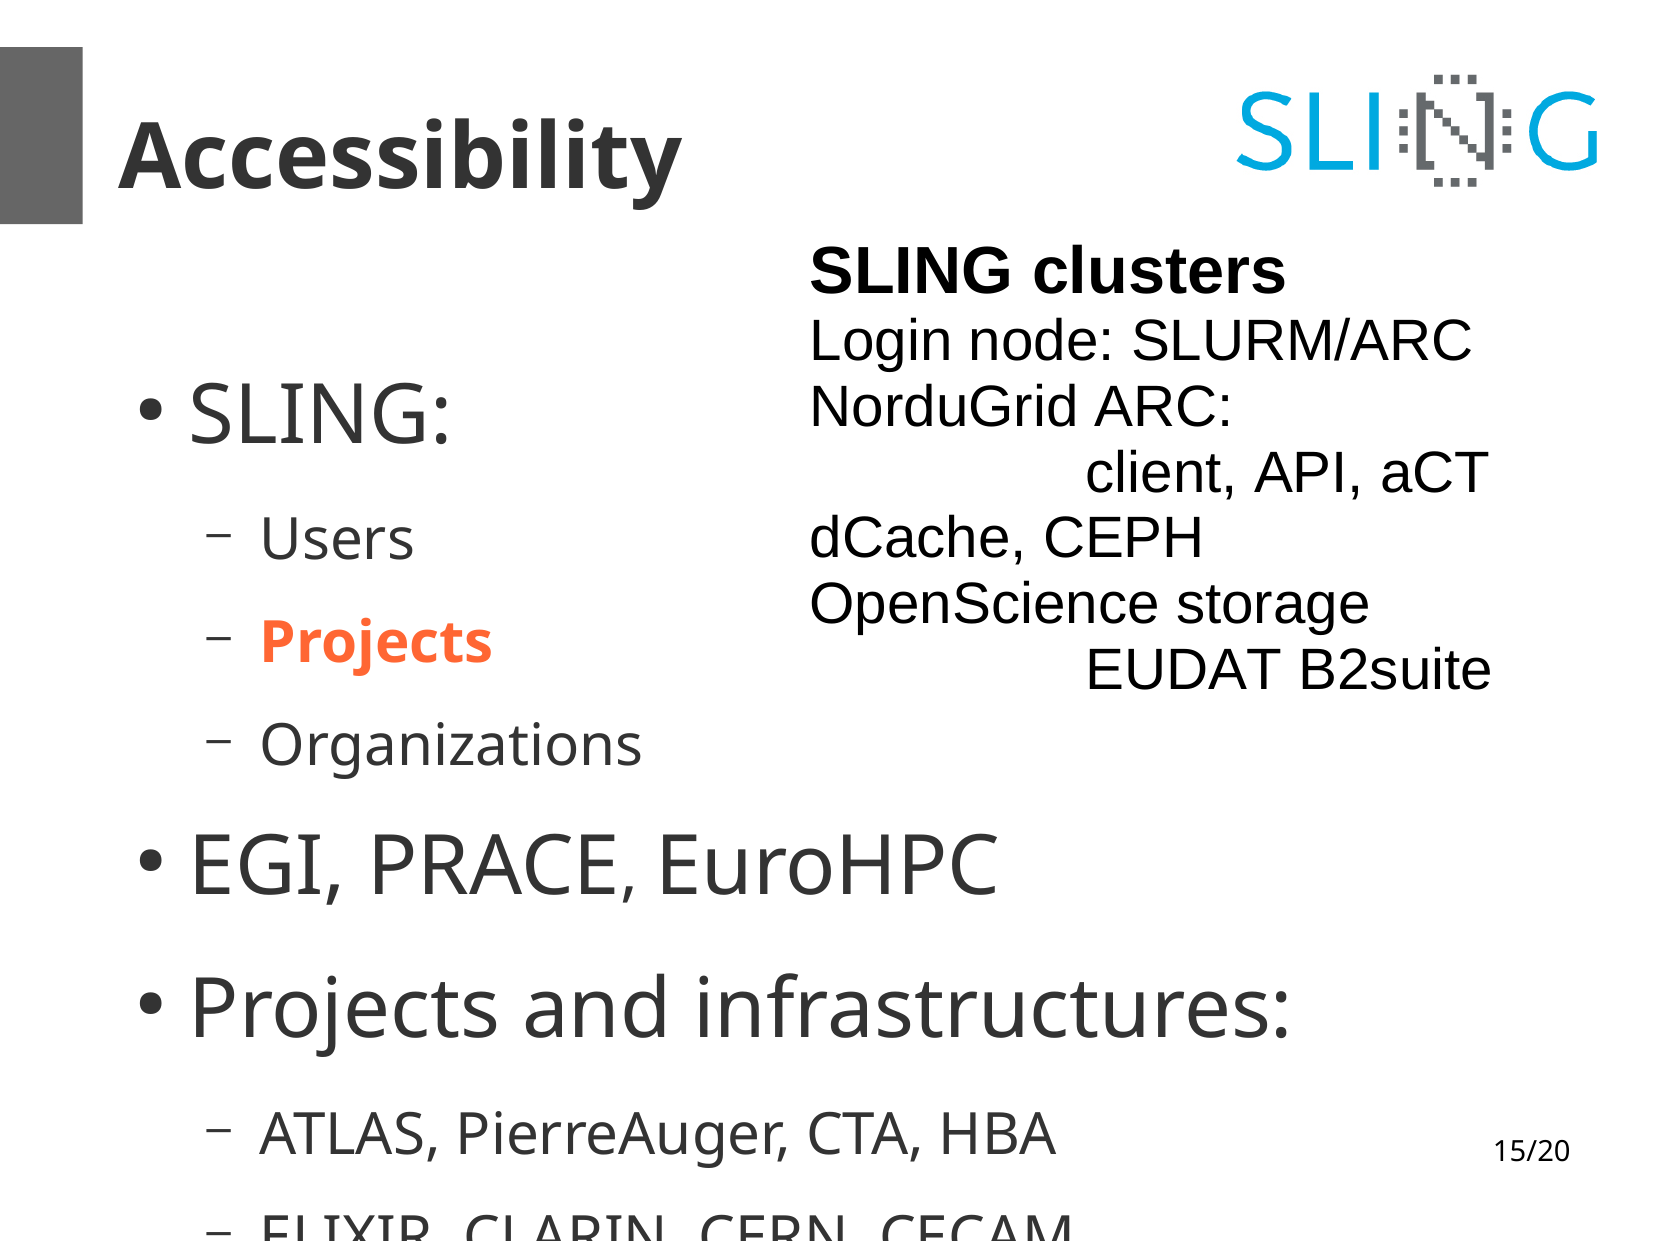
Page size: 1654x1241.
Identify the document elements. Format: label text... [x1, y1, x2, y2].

text_box SLING clusters Login node: SLURM/ARC NorduGrid ARC: client, API, aCT dCache, CEPH OpenScience storage EUDAT B2suite [795, 225, 1619, 767]
title Accessibility [118, 49, 1571, 257]
list SLING: Users Projects Organizations EGI, PRACE, EuroHPC Projects and infrastructures: ATLAS, PierreAuger, CTA, HBA ELIXIR, CLARIN, CERN, CECAM [118, 354, 1536, 1074]
picture [1185, 14, 1648, 247]
